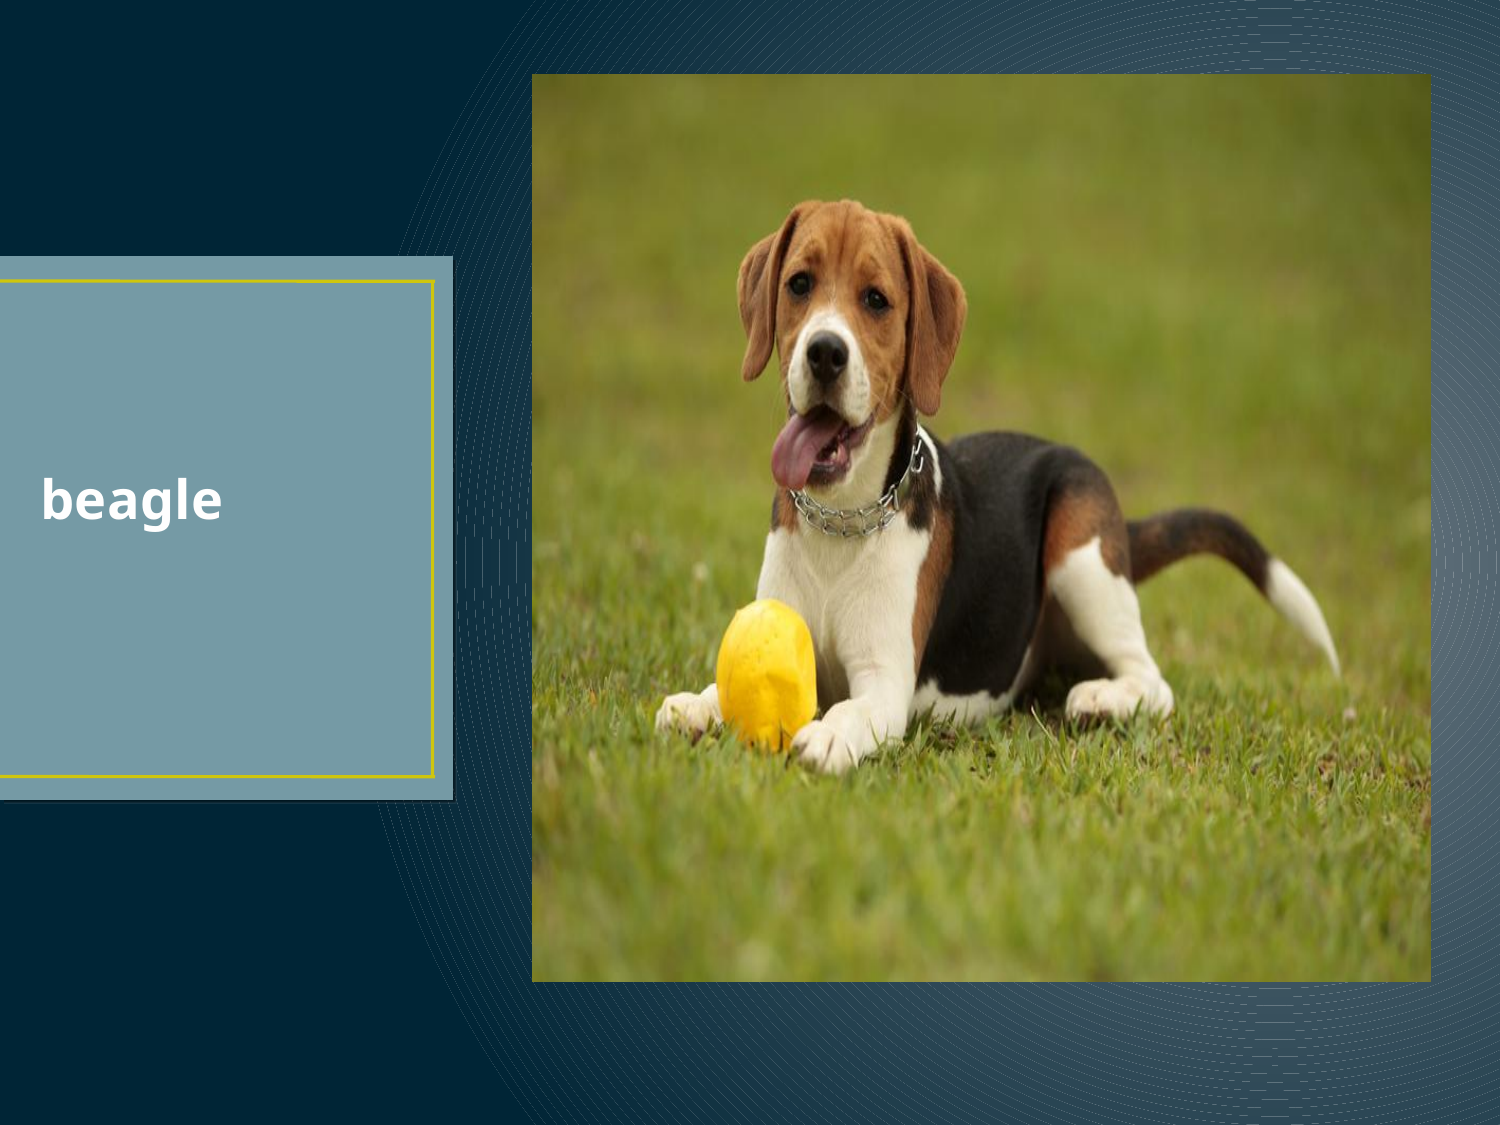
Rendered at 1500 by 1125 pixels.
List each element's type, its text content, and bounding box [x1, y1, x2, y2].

title beagle [25, 312, 416, 538]
picture [532, 75, 1431, 982]
